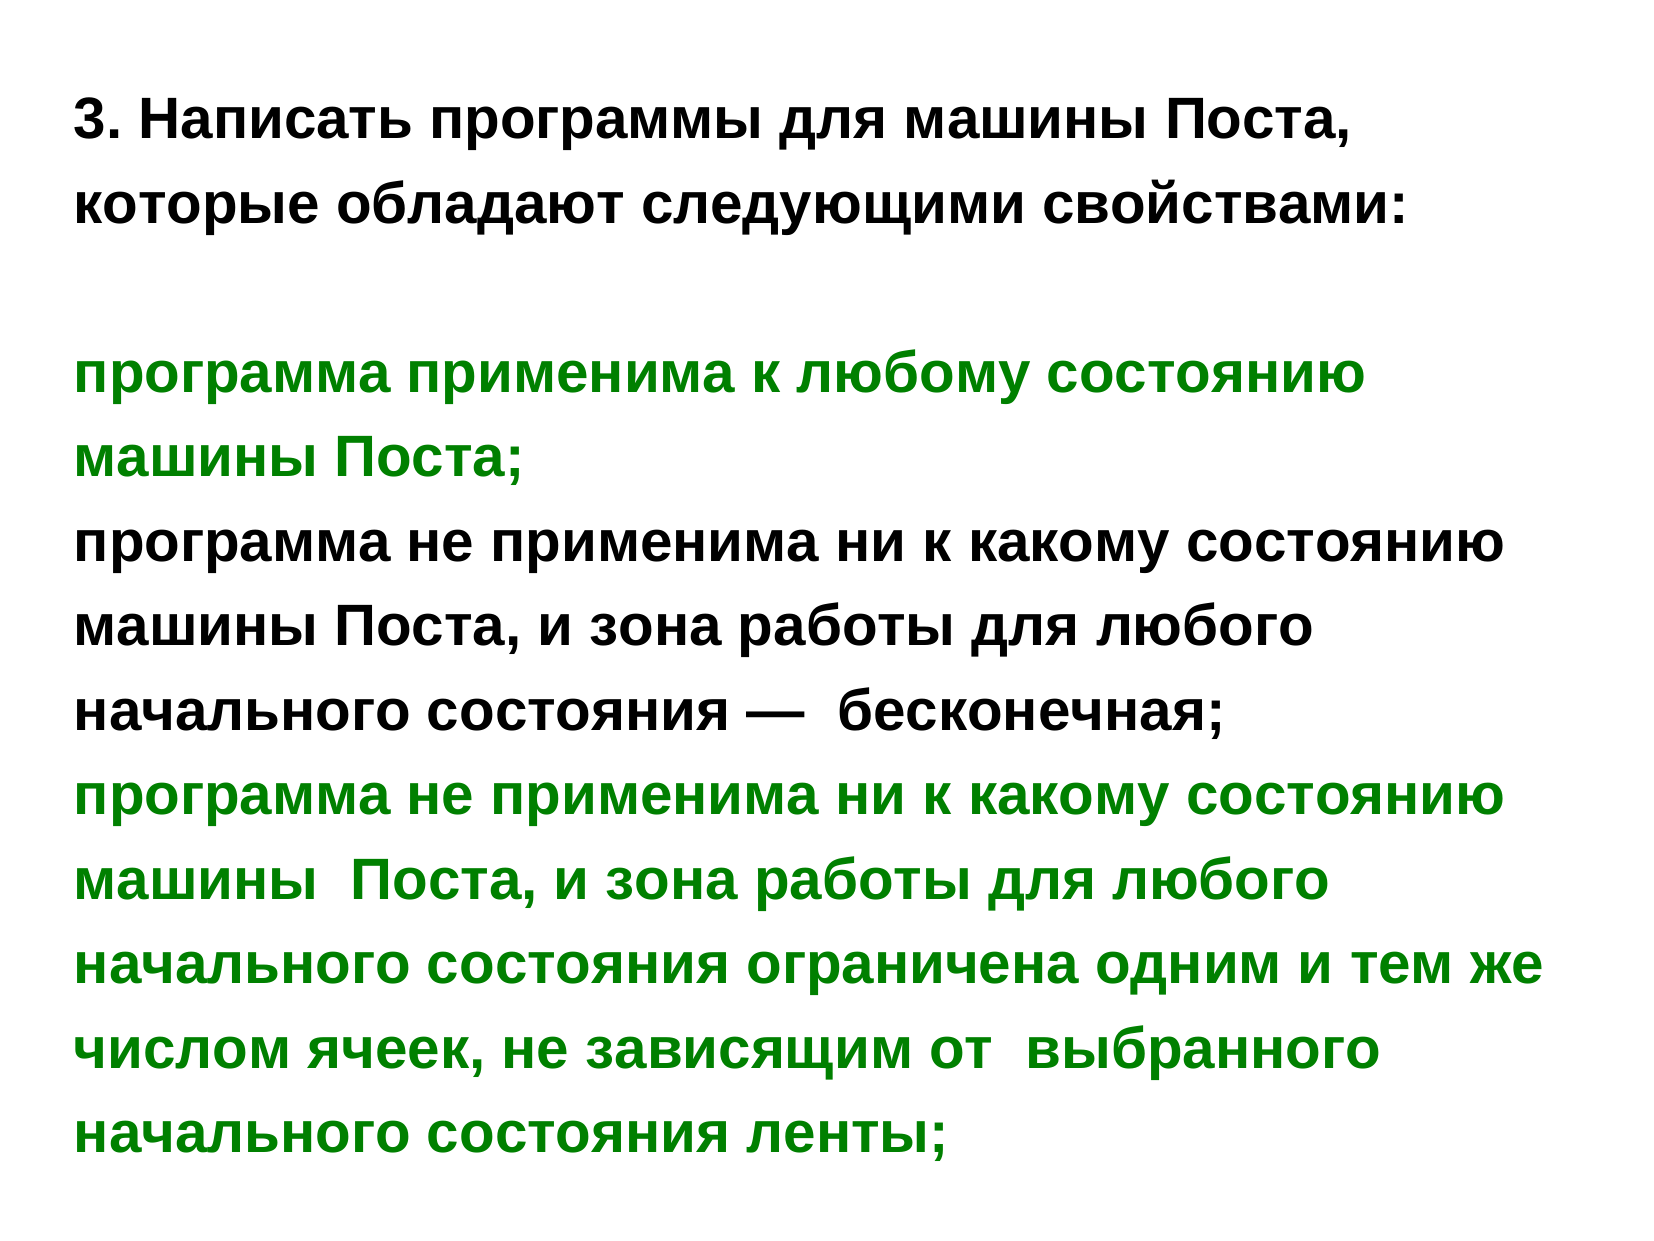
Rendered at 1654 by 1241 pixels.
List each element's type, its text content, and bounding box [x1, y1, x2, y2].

text_box 3. Написать программы для машины Поста, которые обладают следующими свойствами: программа применима к любому состоянию машины Поста; программа не применима ни к какому состоянию машины Поста, и зона работы для любого начального состояния — бесконечная; программа не применима ни к какому состоянию машины Поста, и зона работы для любого начального состояния ограничена одним и тем же числом ячеек, не зависящим от выбранного начального состояния ленты; [59, 59, 1595, 1178]
